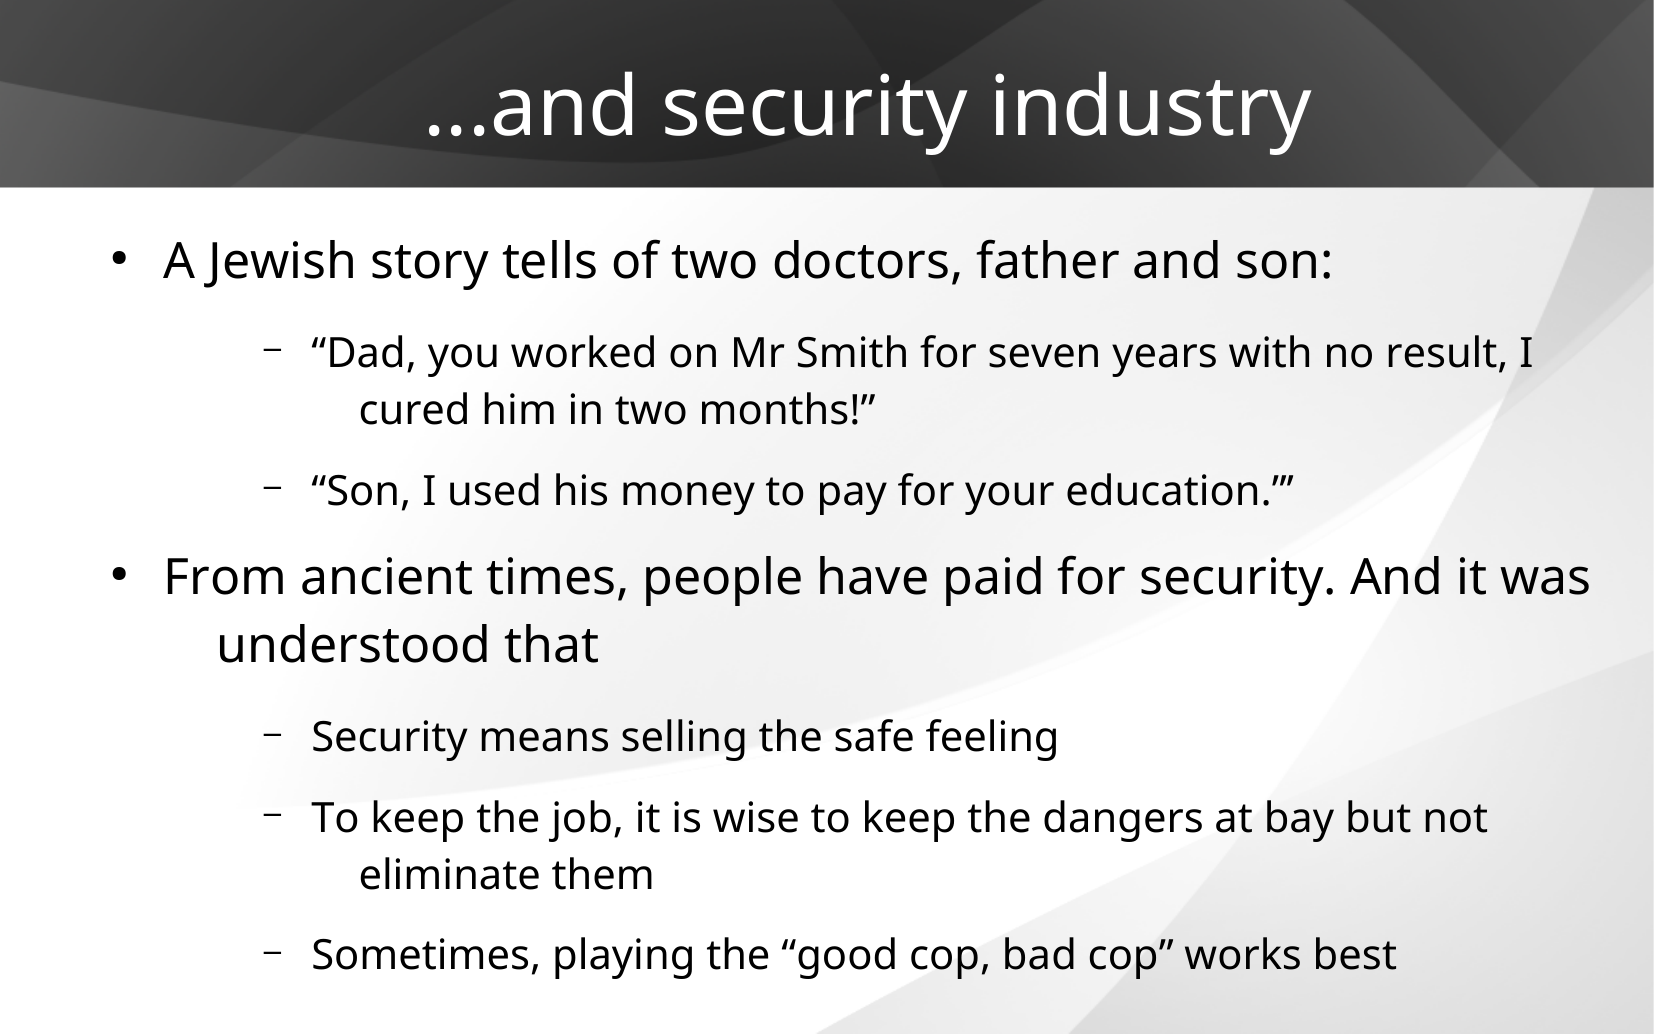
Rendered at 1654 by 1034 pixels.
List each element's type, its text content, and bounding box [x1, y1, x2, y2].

picture [0, 0, 1654, 1034]
list A Jewish story tells of two doctors, father and son: “Dad, you worked on Mr Smith for seven years with no result, I cured him in two months!” “Son, I used his money to pay for your education.”’ From ancient times, people have paid for security. And it was understood that Security means selling the safe feeling To keep the job, it is wise to keep the dangers at bay but not eliminate them Sometimes, playing the “good cop, bad cop” works best [75, 225, 1613, 1013]
title ...and security industry [124, 0, 1613, 208]
